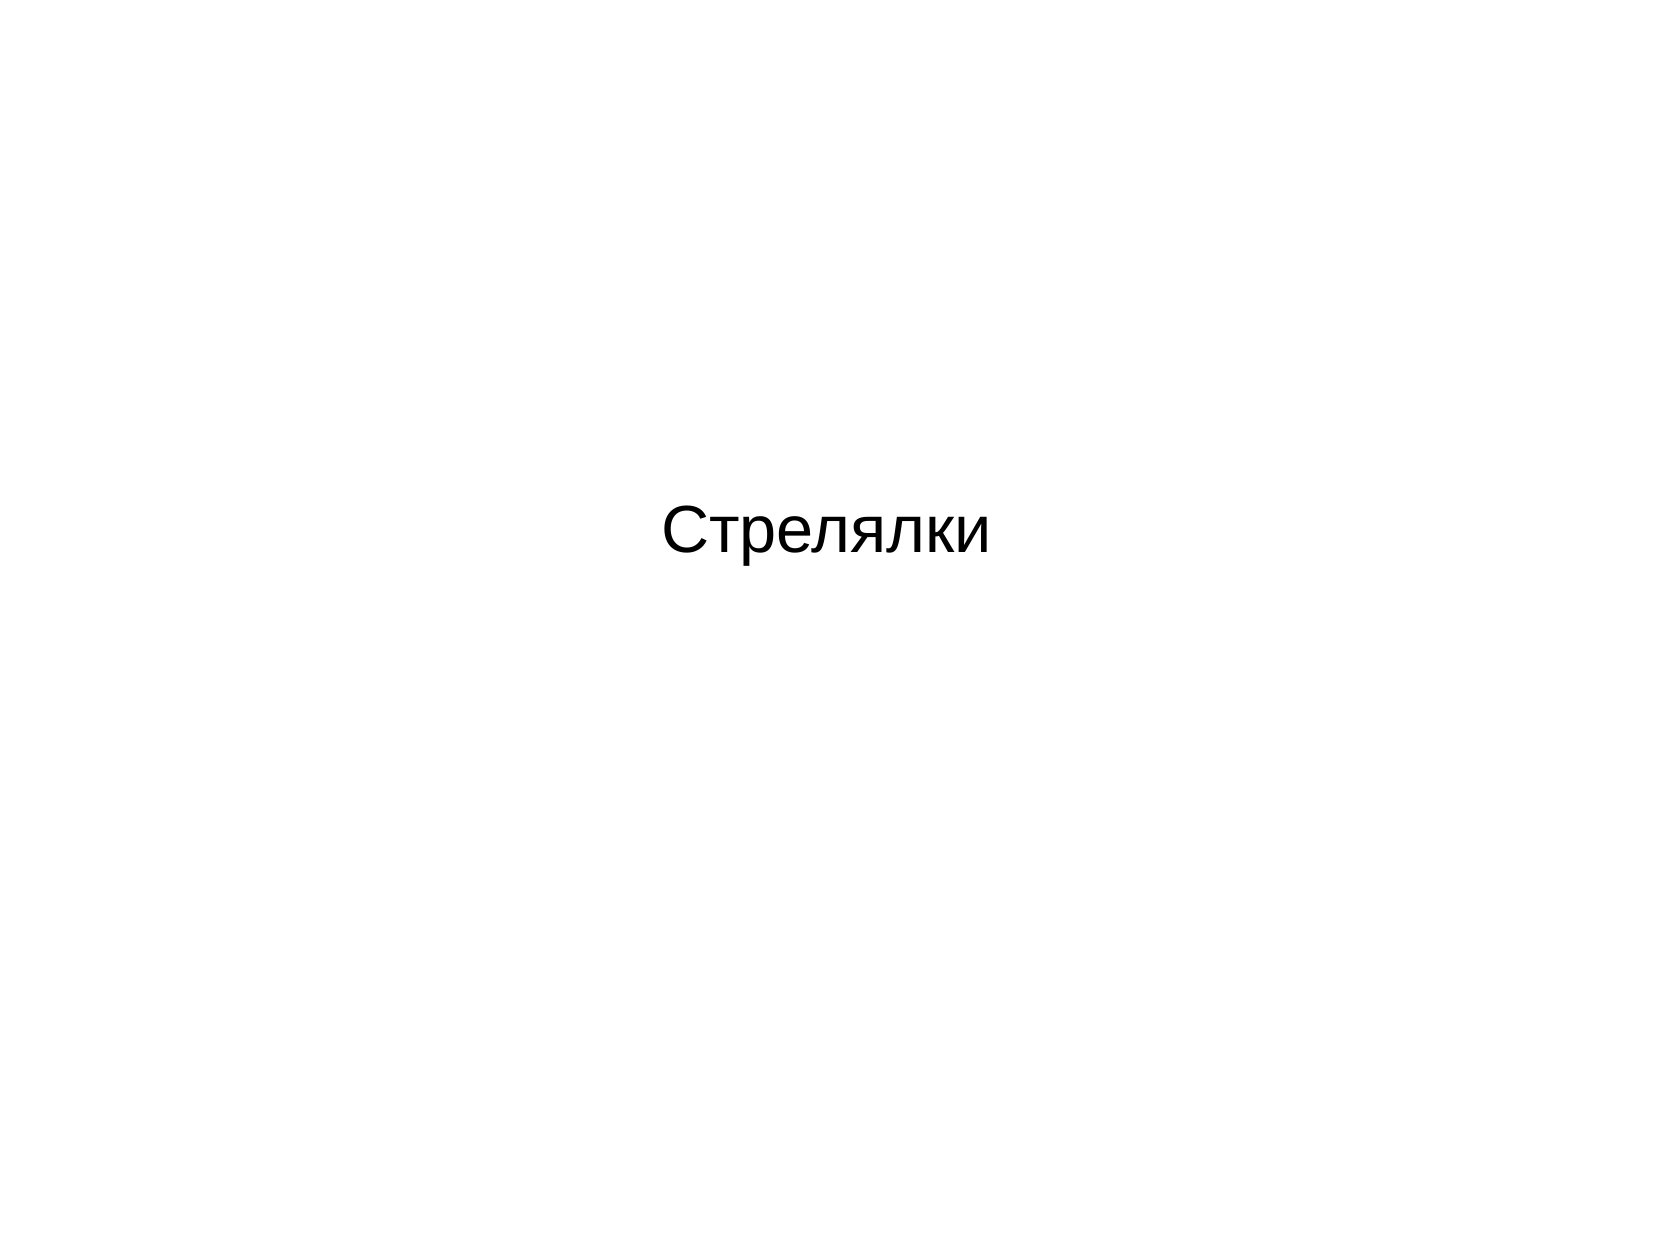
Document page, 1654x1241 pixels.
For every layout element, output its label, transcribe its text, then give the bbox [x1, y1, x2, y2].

subtitle Стрелялки [82, 49, 1571, 1010]
